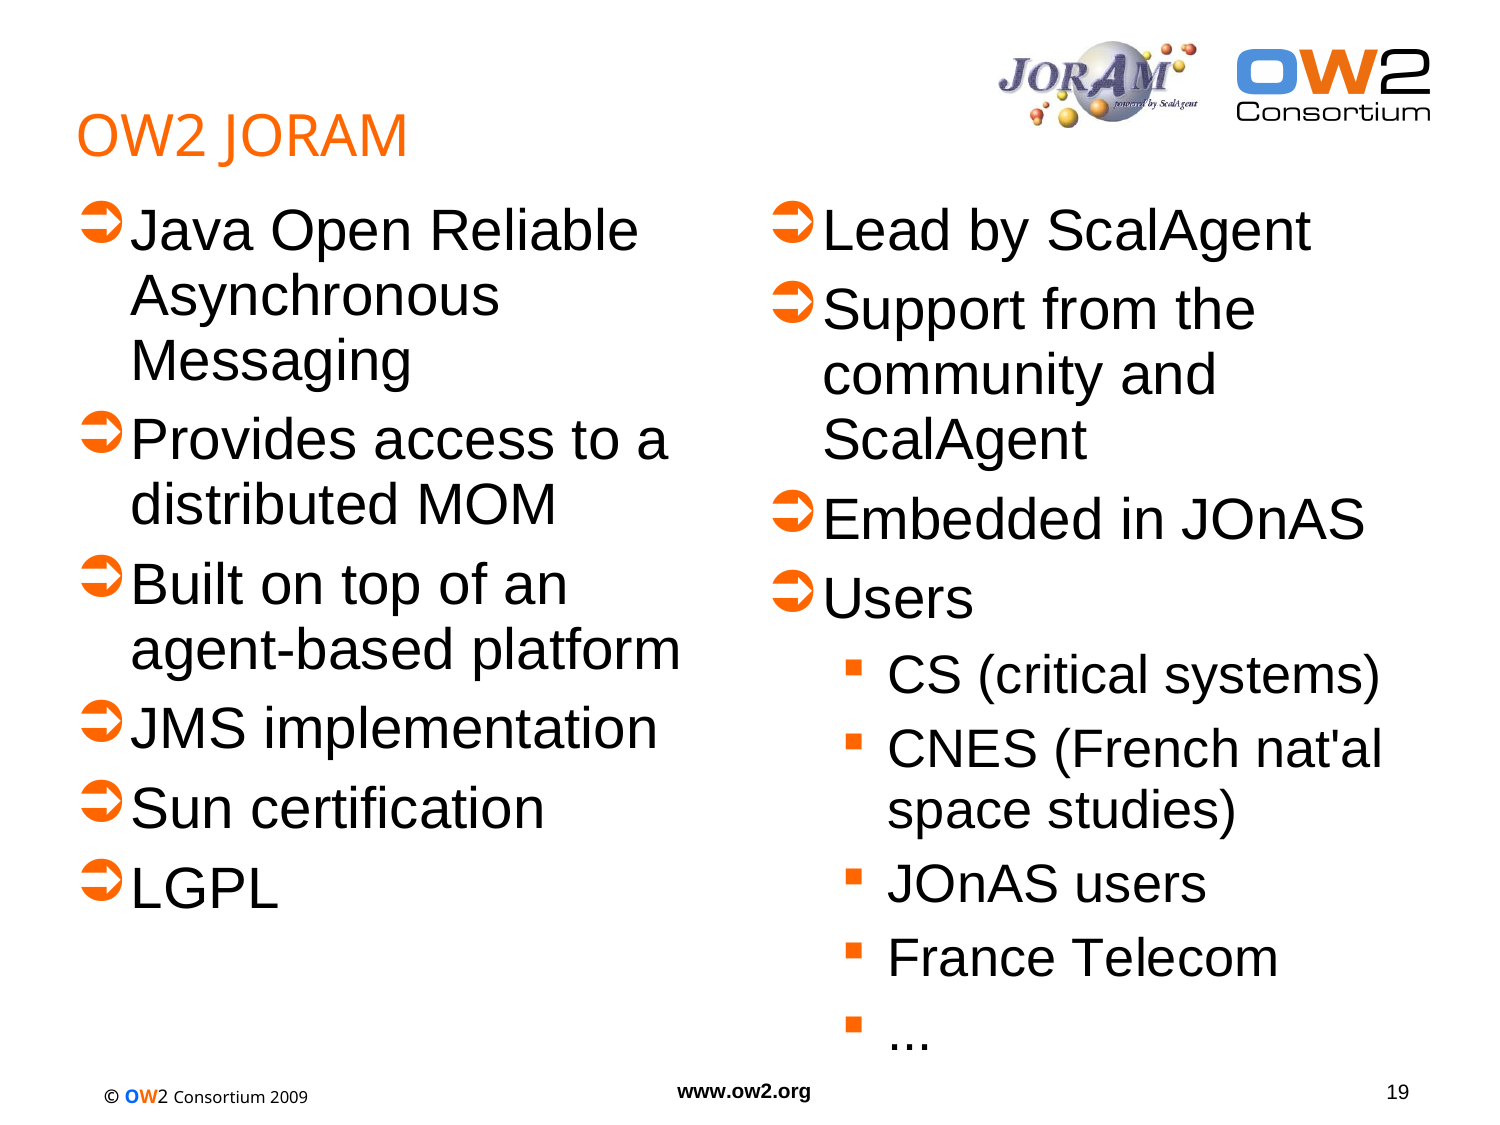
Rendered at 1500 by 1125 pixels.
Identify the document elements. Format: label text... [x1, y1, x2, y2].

picture [998, 41, 1201, 130]
title OW2 JORAM [75, 45, 1175, 215]
list Java Open Reliable Asynchronous Messaging Provides access to a distributed MOM Built on top of an agent-based platform JMS implementation Sun certification LGPL [74, 197, 734, 940]
list Lead by ScalAgent Support from the community and ScalAgent Embedded in JOnAS Users CS (critical systems) CNES (French nat'al space studies) JOnAS users France Telecom ... [766, 197, 1425, 1063]
